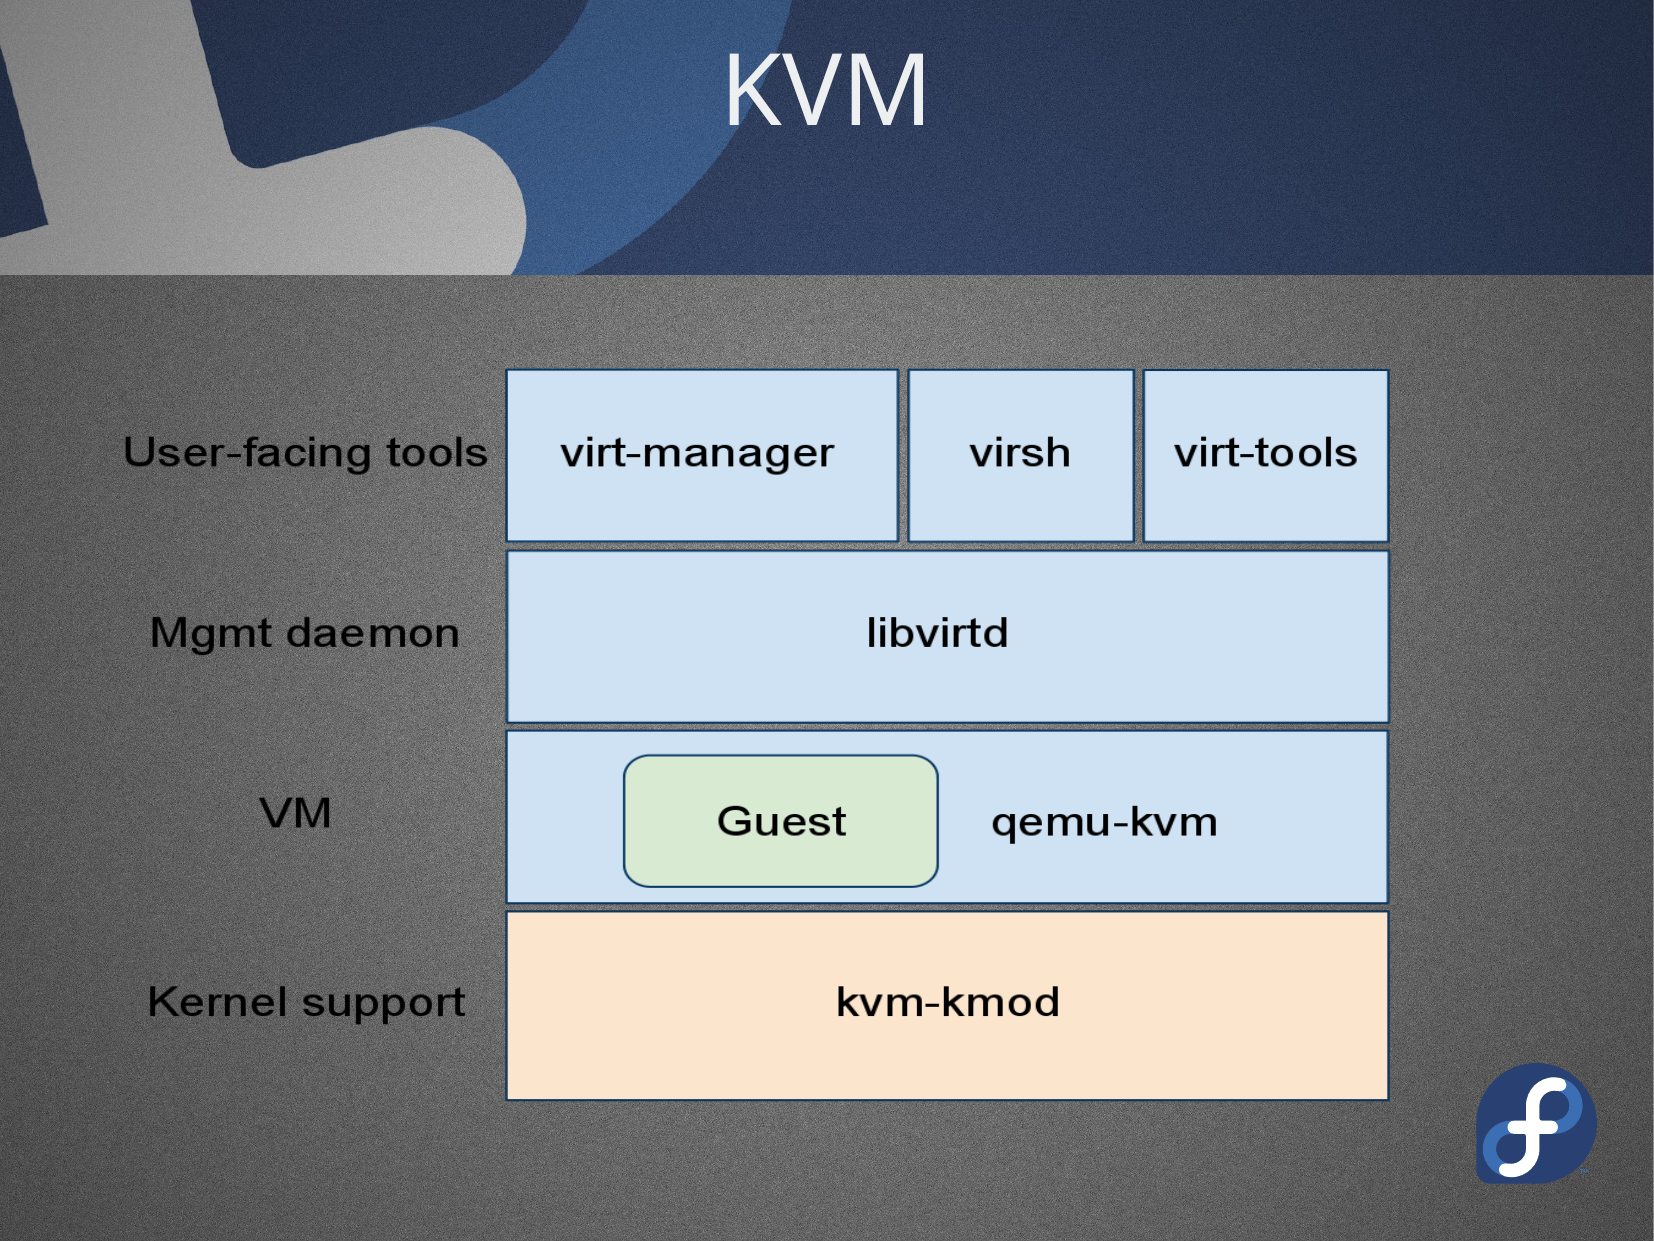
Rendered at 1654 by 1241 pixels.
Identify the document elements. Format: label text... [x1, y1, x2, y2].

picture [0, 0, 1654, 1241]
text_box KVM [88, 29, 1565, 237]
